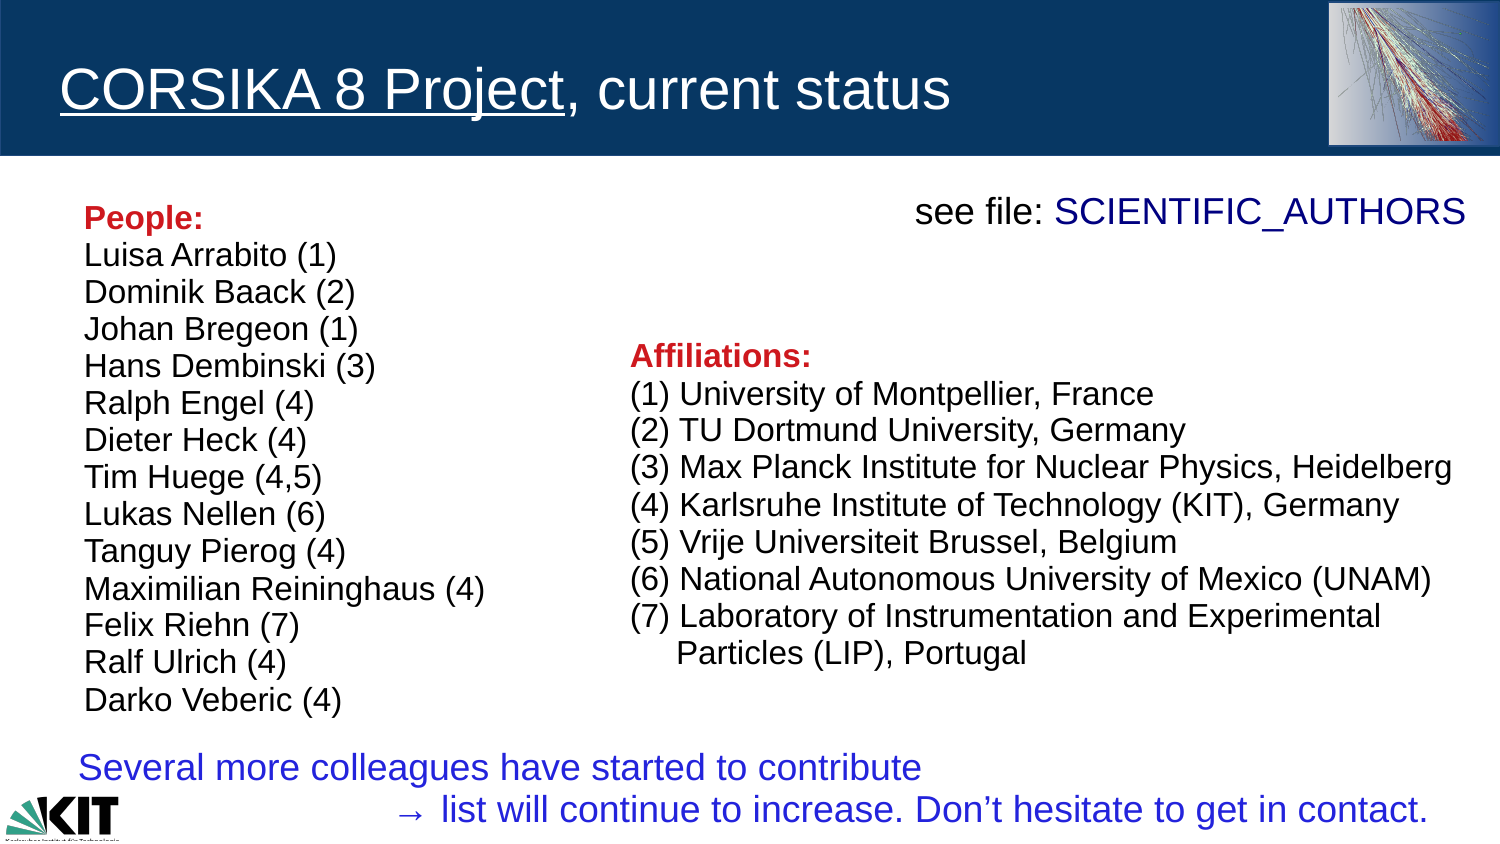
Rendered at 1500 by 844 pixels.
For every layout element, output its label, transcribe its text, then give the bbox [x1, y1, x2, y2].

picture [1338, 8, 1490, 141]
text_box People: Luisa Arrabito (1) Dominik Baack (2) Johan Bregeon (1) Hans Dembinski (3) Ralph Engel (4) Dieter Heck (4) Tim Huege (4,5) Lukas Nellen (6) Tanguy Pierog (4) Maximilian Reininghaus (4) Felix Riehn (7) Ralf Ulrich (4) Darko Veberic (4) [69, 192, 580, 739]
text_box Affiliations: (1) University of Montpellier, France (2) TU Dortmund University, Germany (3) Max Planck Institute for Nuclear Physics, Heidelberg (4) Karlsruhe Institute of Technology (KIT), Germany (5) Vrije Universiteit Brussel, Belgium (6) National Autonomous University of Mexico (UNAM) (7) Laboratory of Instrumentation and Experimental Particles (LIP), Portugal [615, 330, 1484, 739]
text_box Several more colleagues have started to contribute → list will continue to increase. Don’t hesitate to get in contact. [63, 739, 1500, 838]
text_box CORSIKA 8 Project, current status [45, 49, 1141, 176]
picture [5, 794, 120, 841]
text_box see file: SCIENTIFIC_AUTHORS [900, 183, 1482, 241]
